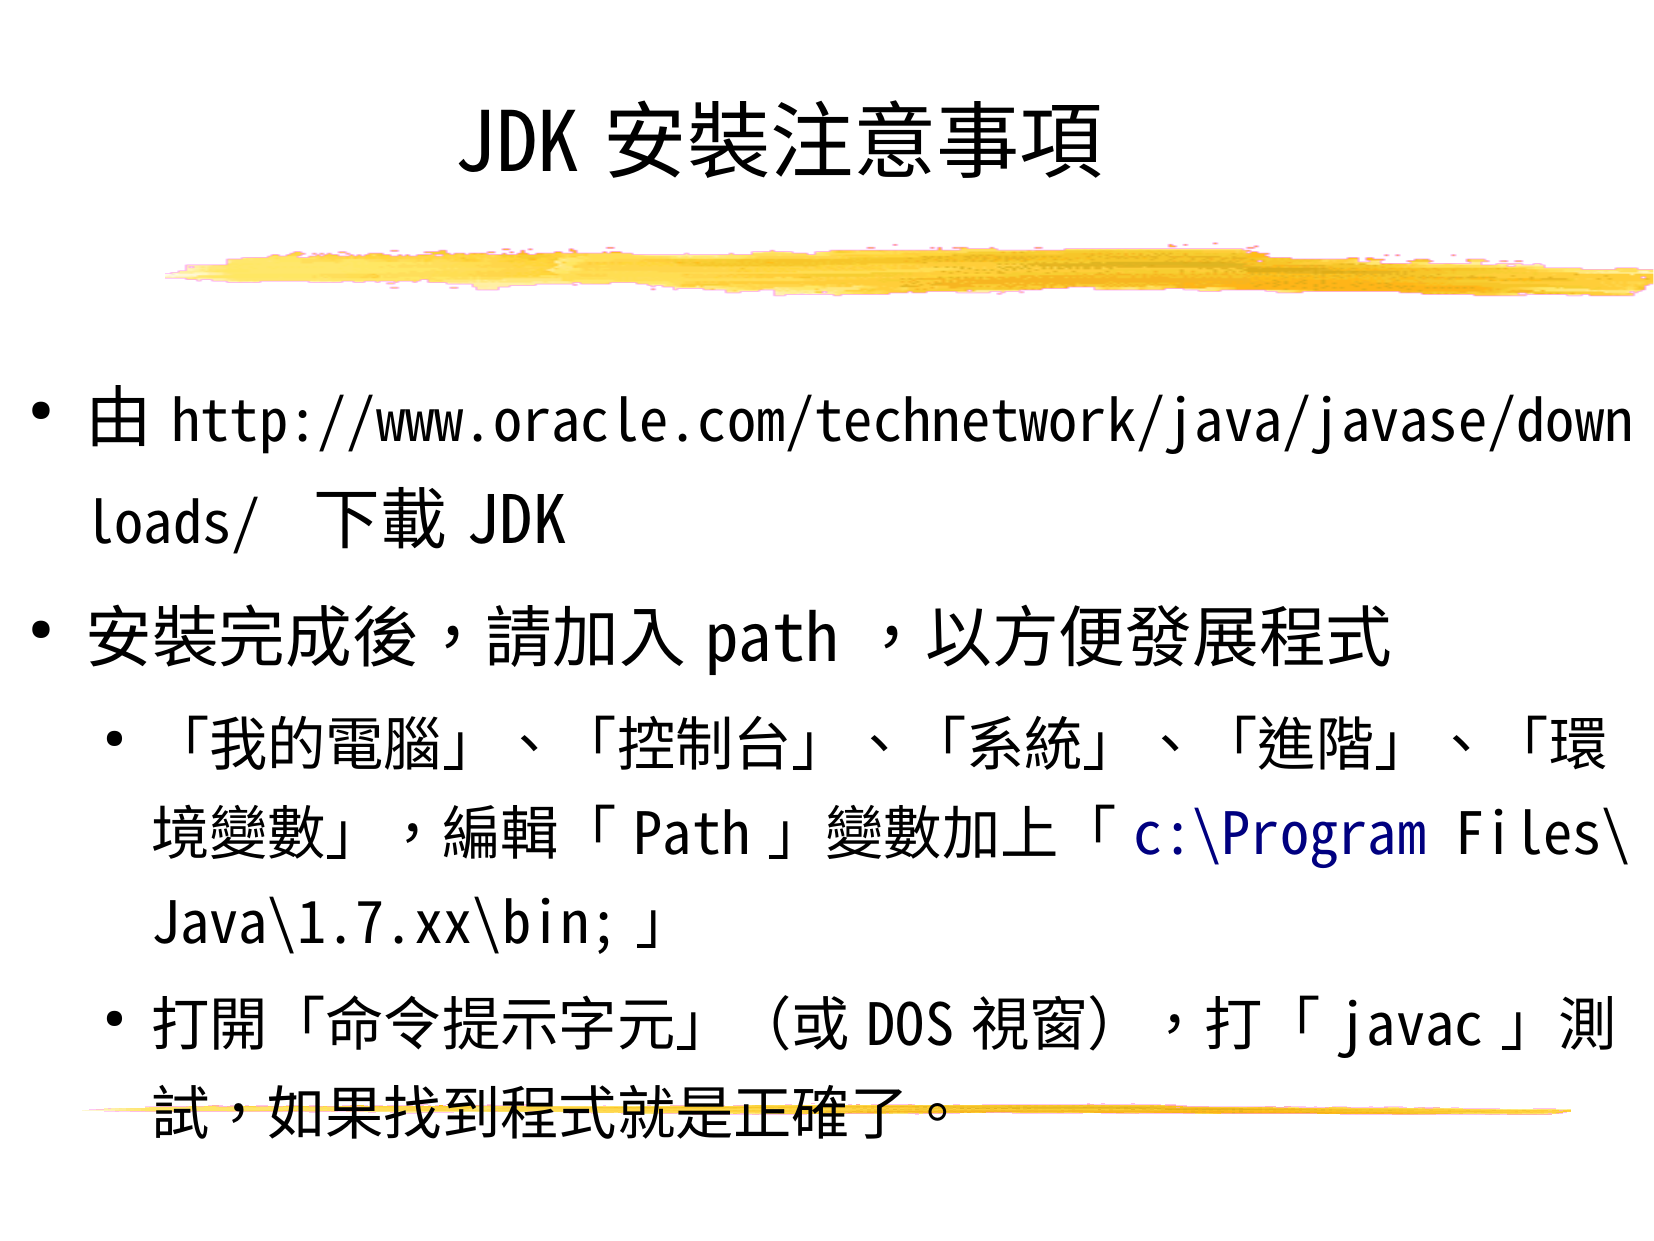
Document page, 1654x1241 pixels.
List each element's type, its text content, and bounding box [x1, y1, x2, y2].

picture [802, 1103, 820, 1110]
picture [940, 1103, 1571, 1117]
picture [931, 1106, 943, 1117]
picture [657, 1103, 761, 1117]
picture [823, 1107, 832, 1113]
picture [357, 1103, 370, 1107]
picture [277, 1103, 289, 1117]
picture [303, 1103, 315, 1117]
picture [596, 1103, 632, 1117]
picture [420, 1103, 479, 1117]
picture [320, 1103, 352, 1117]
picture [766, 1103, 799, 1117]
picture [292, 1103, 299, 1117]
picture [82, 1103, 193, 1117]
picture [802, 1110, 808, 1117]
picture [165, 237, 1654, 308]
title JDK安裝注意事項 [76, 28, 1482, 236]
picture [636, 1103, 655, 1117]
picture [483, 1103, 491, 1117]
picture [398, 1103, 418, 1117]
picture [836, 1103, 880, 1117]
picture [495, 1103, 511, 1117]
picture [196, 1103, 239, 1117]
list 由http://www.oracle.com/technetwork/java/javase/downloads/ 下載JDK 安裝完成後，請加入path，以方便發展程式 「我的電腦」、「控制台」、「系統」、「進階」、「環境變數」，編輯「Path」變數加上「c:\Program Files\Java\1.7.xx\bin;」 打開「命令提示字元」（或DOS視窗），打「javac」測試，如果找到程式就是正確了。 [29, 358, 1640, 1103]
picture [357, 1103, 394, 1117]
picture [627, 1104, 640, 1111]
picture [882, 1103, 934, 1117]
picture [517, 1103, 594, 1117]
picture [339, 1103, 352, 1107]
picture [241, 1103, 275, 1117]
picture [812, 1111, 819, 1117]
